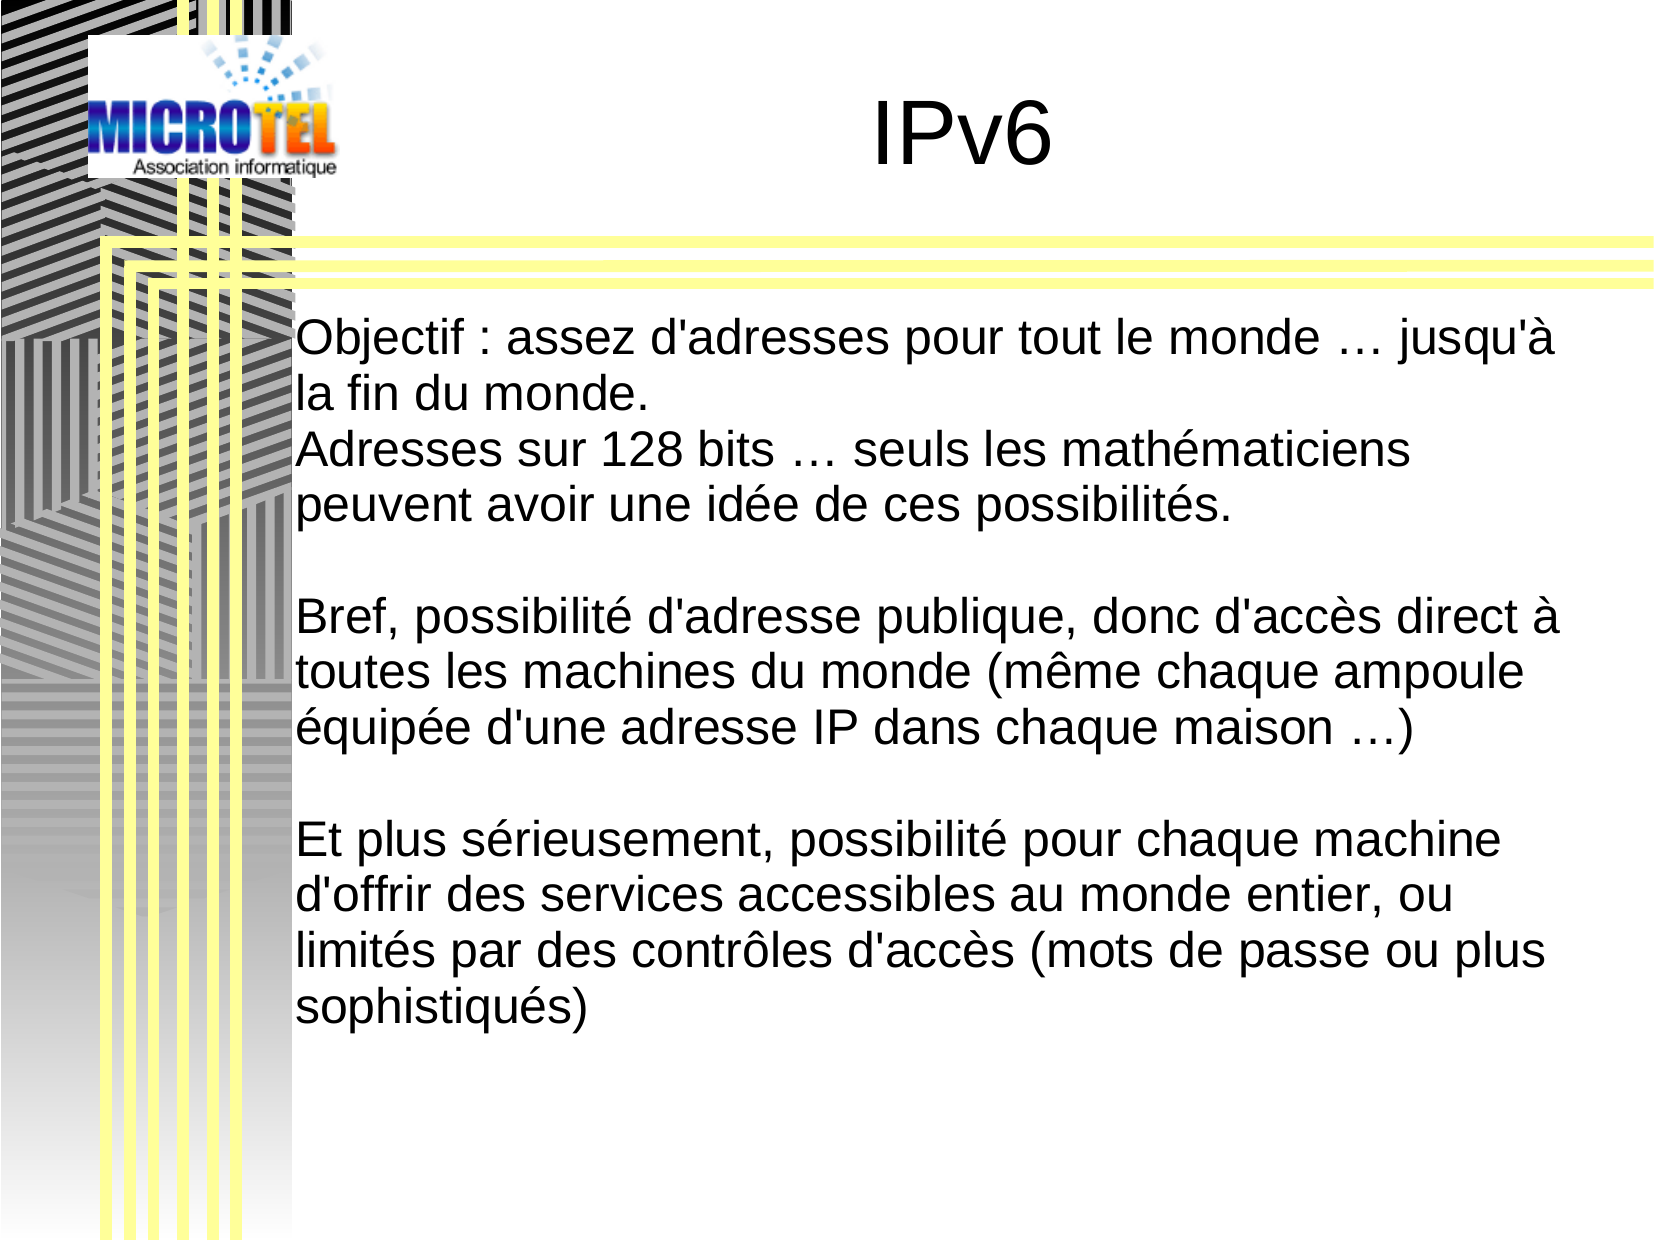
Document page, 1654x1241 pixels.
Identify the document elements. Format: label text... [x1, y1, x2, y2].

picture [88, 35, 340, 178]
subtitle Objectif : assez d'adresses pour tout le monde … jusqu'à la fin du monde. Adresses sur 128 bits … seuls les mathématiciens peuvent avoir une idée de ces possibilités. Bref, possibilité d'adresse publique, donc d'accès direct à toutes les machines du monde (même chaque ampoule équipée d'une adresse IP dans chaque maison …) Et plus sérieusement, possibilité pour chaque machine d'offrir des services accessibles au monde entier, ou limités par des contrôles d'accès (mots de passe ou plus sophistiqués) [295, 290, 1571, 1109]
title IPv6 [354, 29, 1571, 237]
